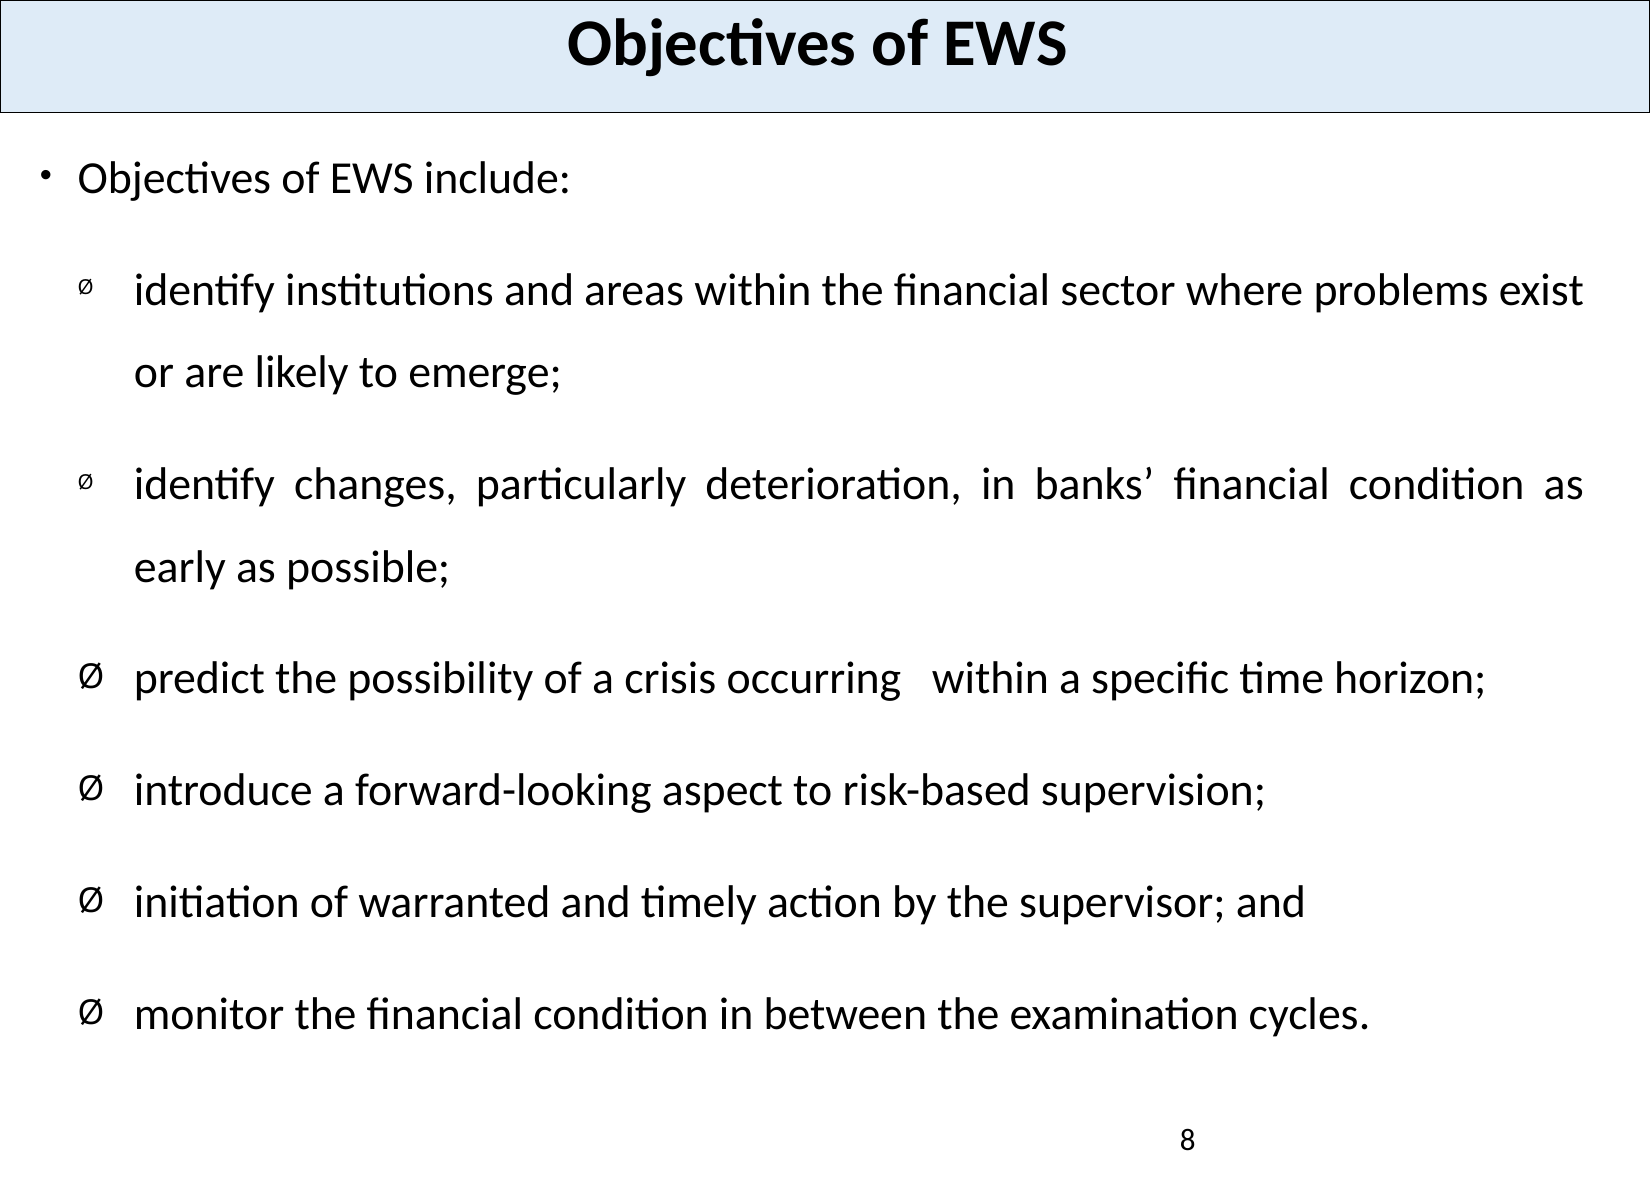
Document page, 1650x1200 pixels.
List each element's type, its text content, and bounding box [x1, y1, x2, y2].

list Objectives of EWS include: identify institutions and areas within the financial sector where problems exist or are likely to emerge; identify changes, particularly deterioration, in banks’ financial condition as early as possible; predict the possibility of a crisis occurring within a specific time horizon; introduce a forward-looking aspect to risk-based supervision; initiation of warranted and timely action by the supervisor; and monitor the financial condition in between the examination cycles. [24, 112, 1600, 1177]
slide_number <numéro> [1165, 1112, 1537, 1177]
title Objectives of EWS [0, 0, 1650, 113]
